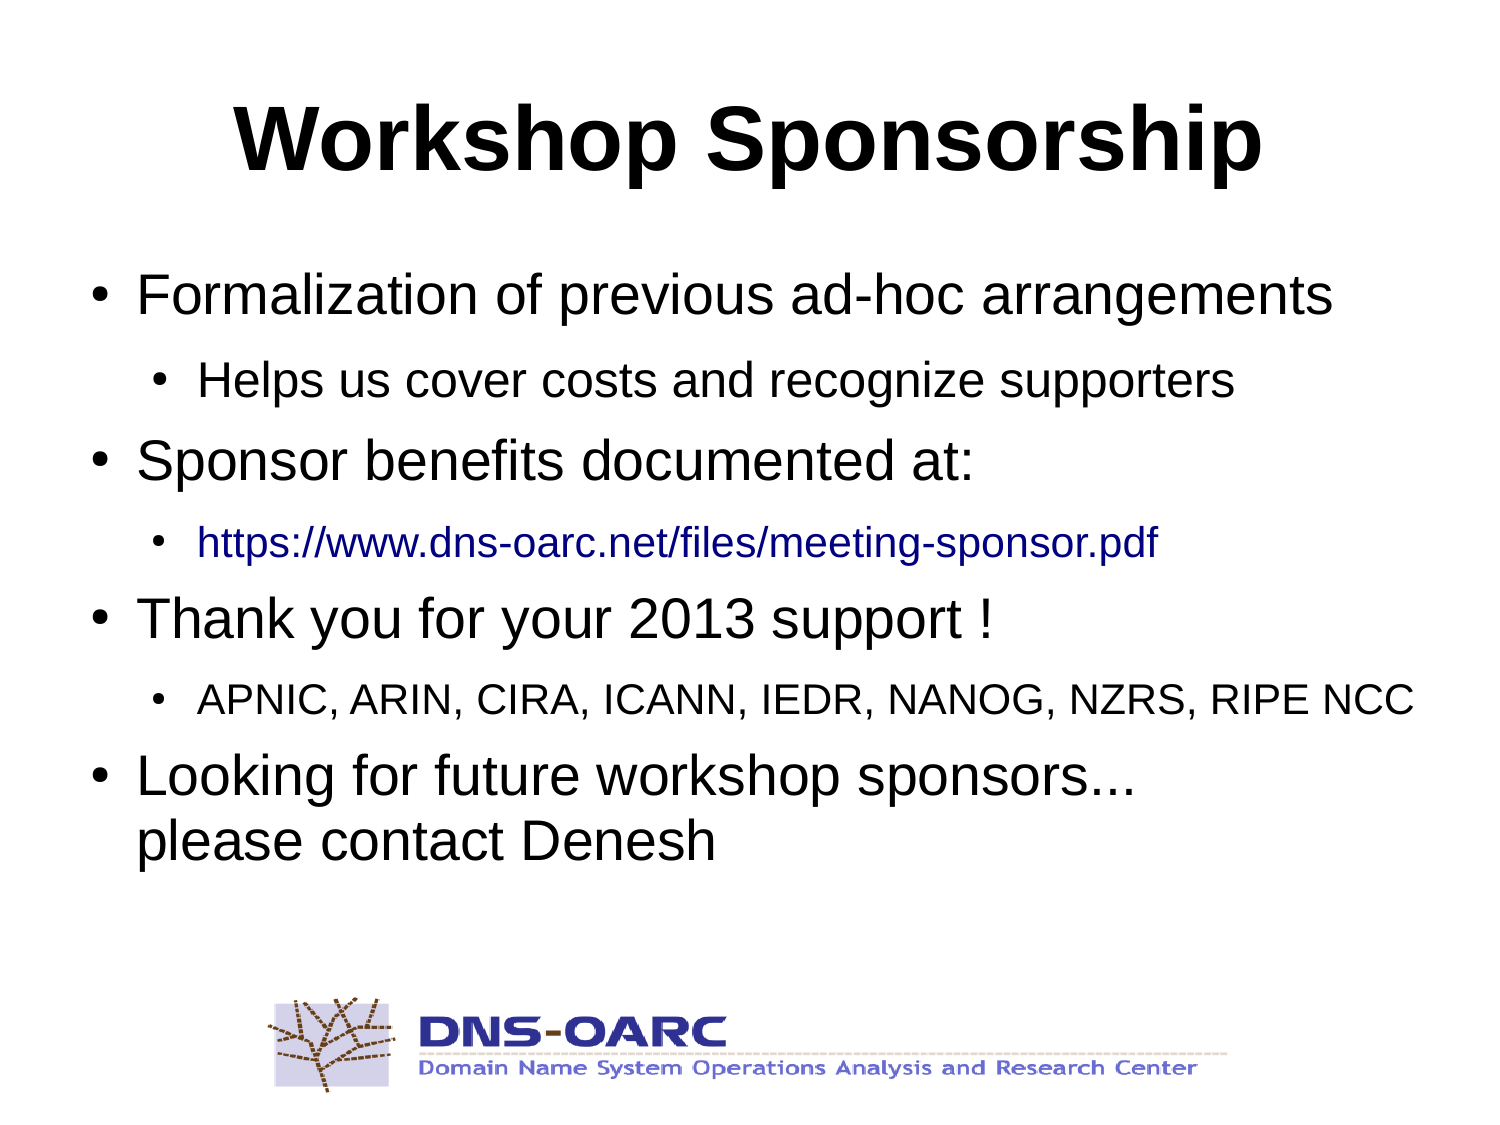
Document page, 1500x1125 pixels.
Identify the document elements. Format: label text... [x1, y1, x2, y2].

list Formalization of previous ad-hoc arrangements Helps us cover costs and recognize supporters Sponsor benefits documented at: https://www.dns-oarc.net/files/meeting-sponsor.pdf Thank you for your 2013 support ! APNIC, ARIN, CIRA, ICANN, IEDR, NANOG, NZRS, RIPE NCC Looking for future workshop sponsors... please contact Denesh [75, 263, 1425, 916]
picture [214, 991, 1259, 1099]
title Workshop Sponsorship [75, 44, 1425, 233]
